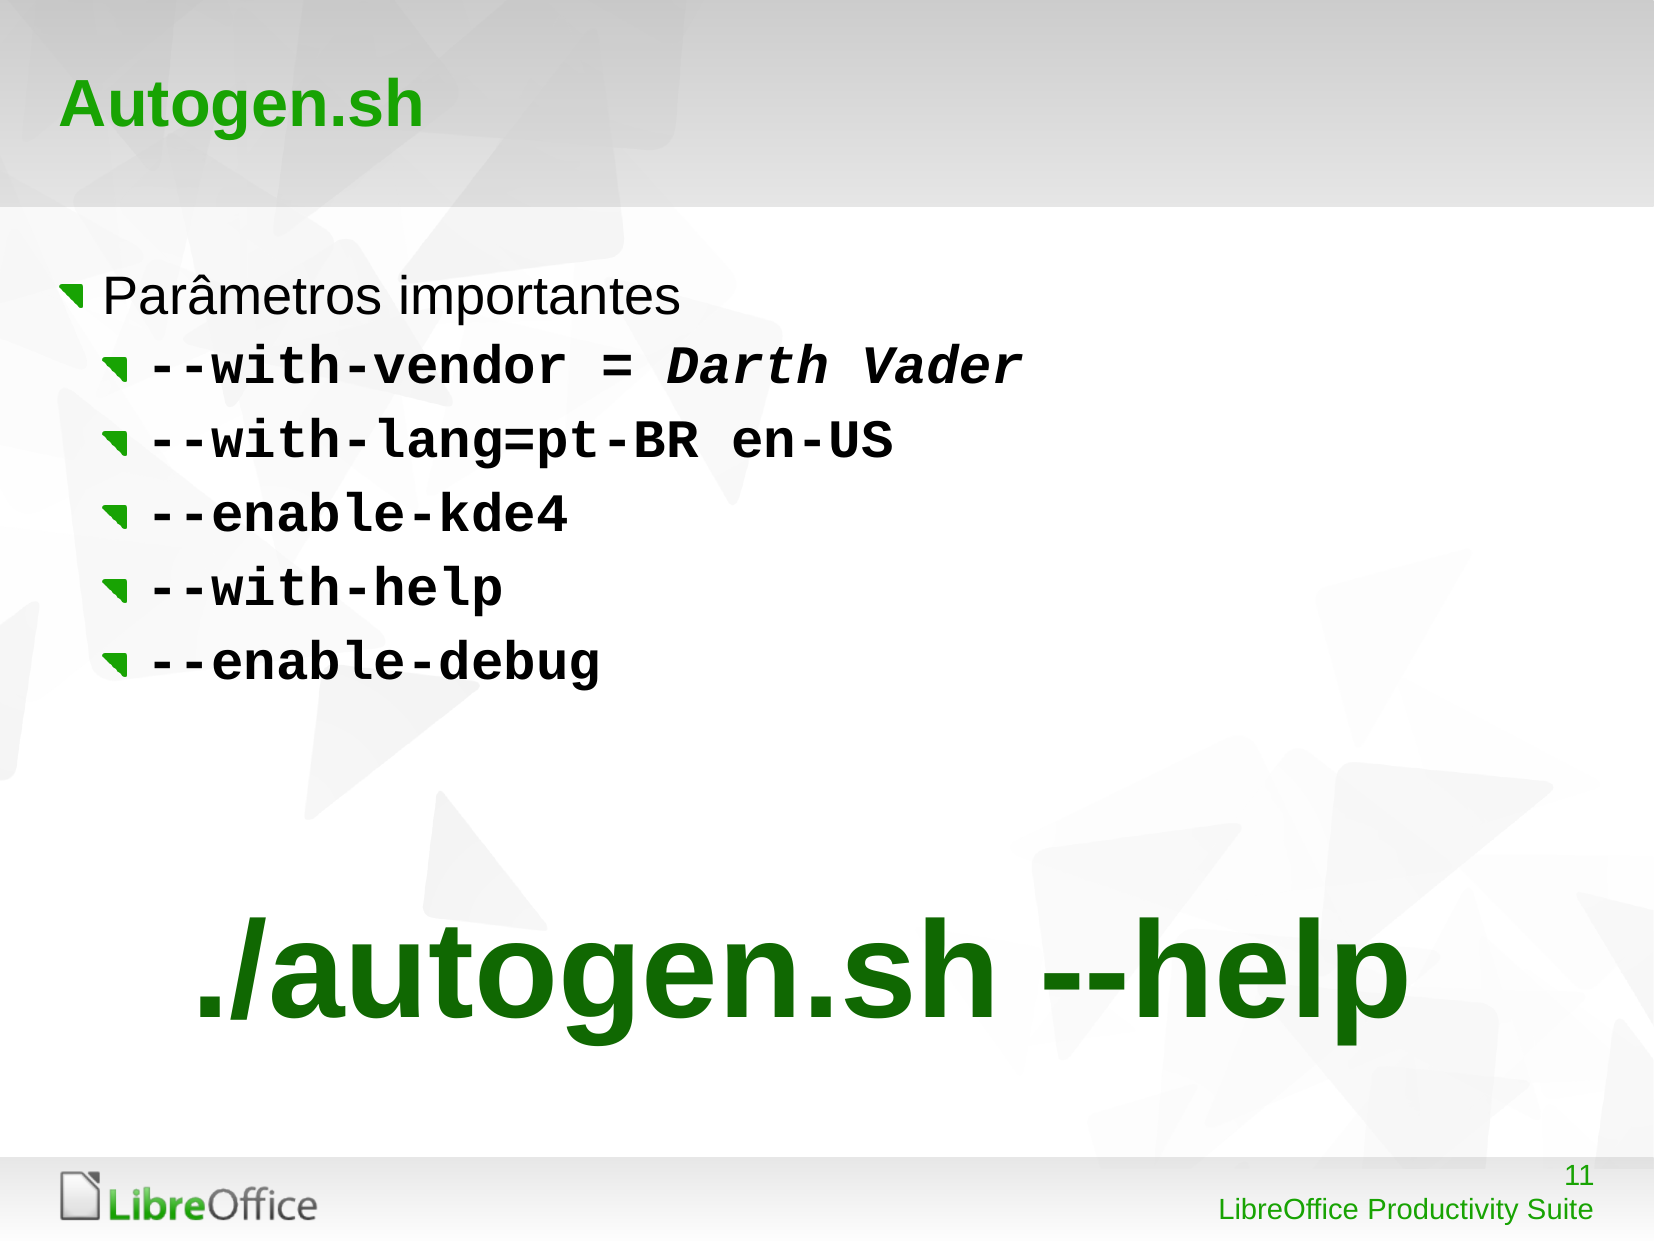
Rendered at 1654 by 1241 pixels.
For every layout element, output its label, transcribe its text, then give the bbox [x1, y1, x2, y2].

picture [915, 548, 1654, 1169]
text_box ./autogen.sh --help [177, 885, 1477, 1055]
title Autogen.sh [59, 29, 1595, 178]
picture [0, 0, 783, 931]
list Parâmetros importantes --with-vendor = Darth Vader --with-lang=pt-BR en-US --enable-kde4 --with-help --enable-debug [59, 265, 1595, 986]
picture [41, 1152, 337, 1240]
